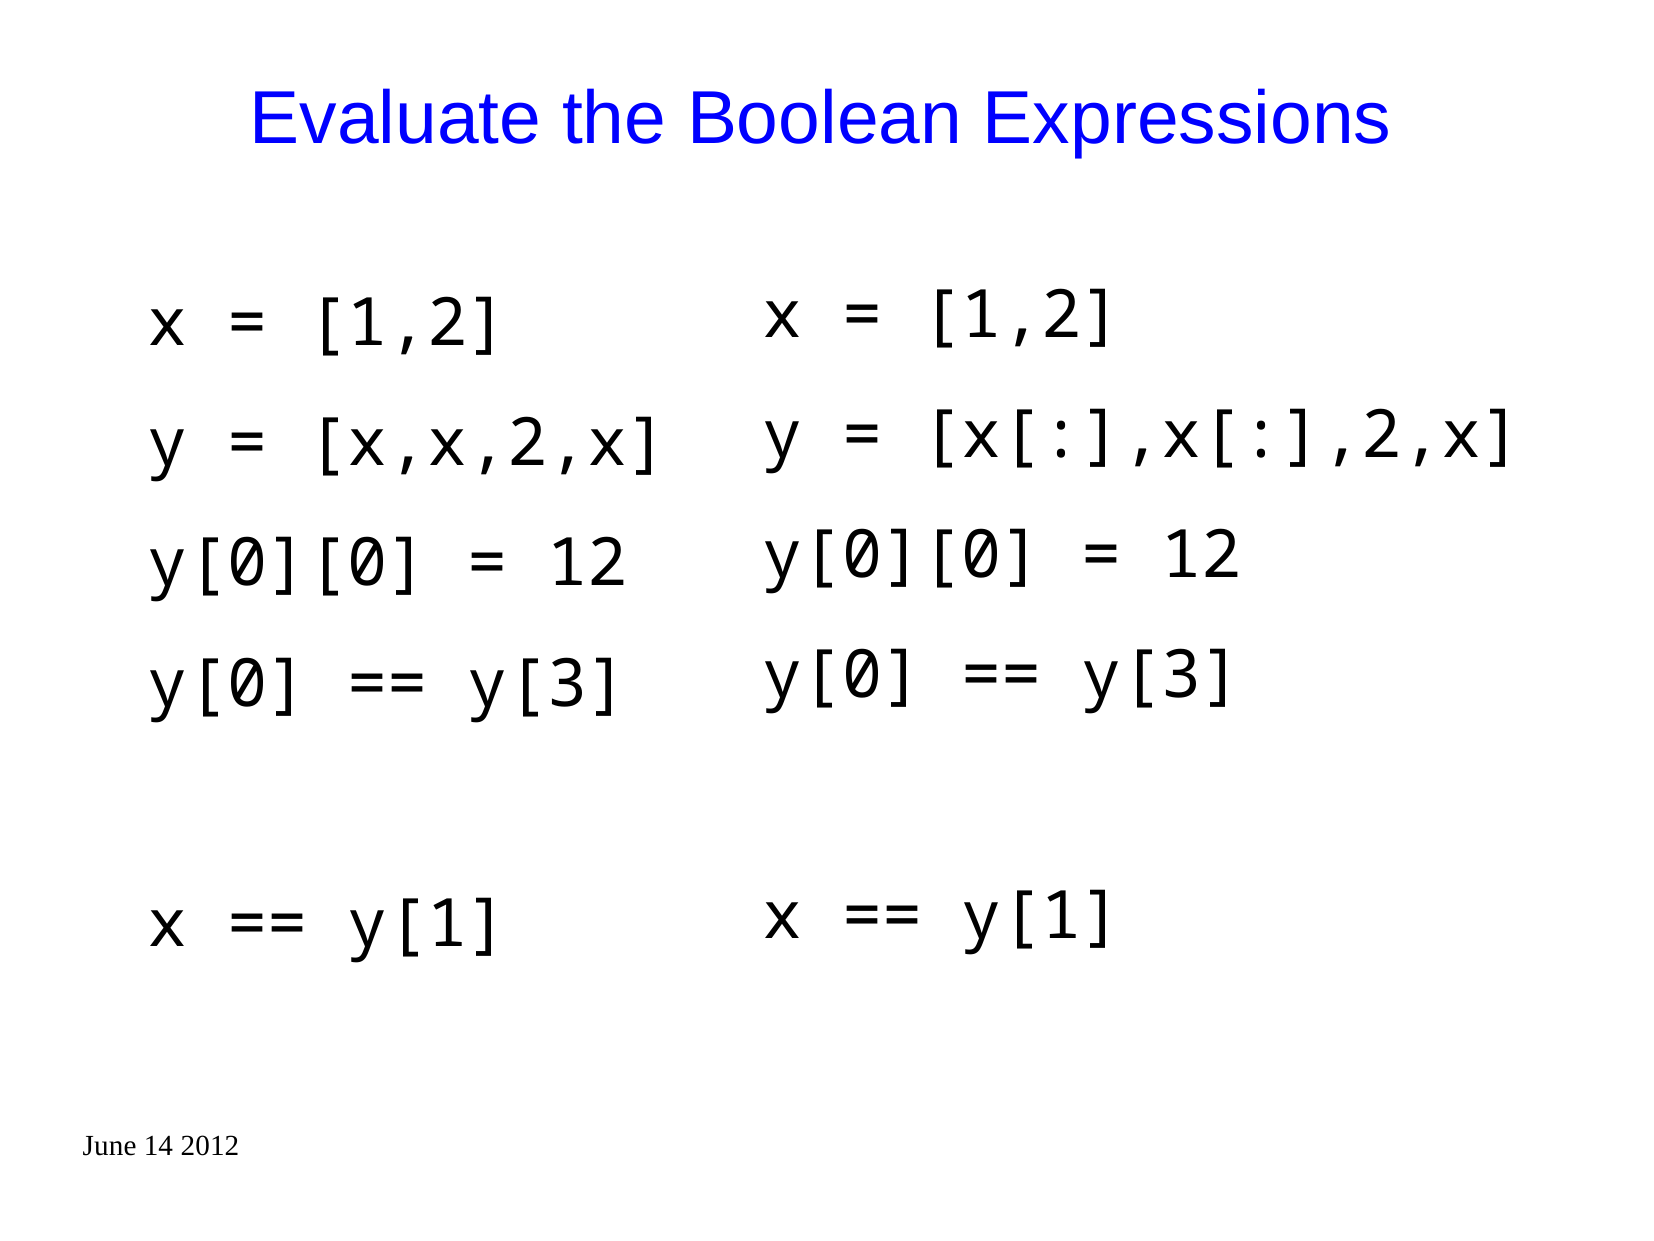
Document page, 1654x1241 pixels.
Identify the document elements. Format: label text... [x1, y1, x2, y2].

list x = [1,2] y = [x[:],x[:],2,x] y[0][0] = 12 y[0] == y[3] x == y[1] [691, 265, 1654, 1085]
title Evaluate the Boolean Expressions [76, 58, 1565, 178]
list x = [1,2] y = [x,x,2,x] y[0][0] = 12 y[0] == y[3] x == y[1] [76, 274, 803, 1093]
